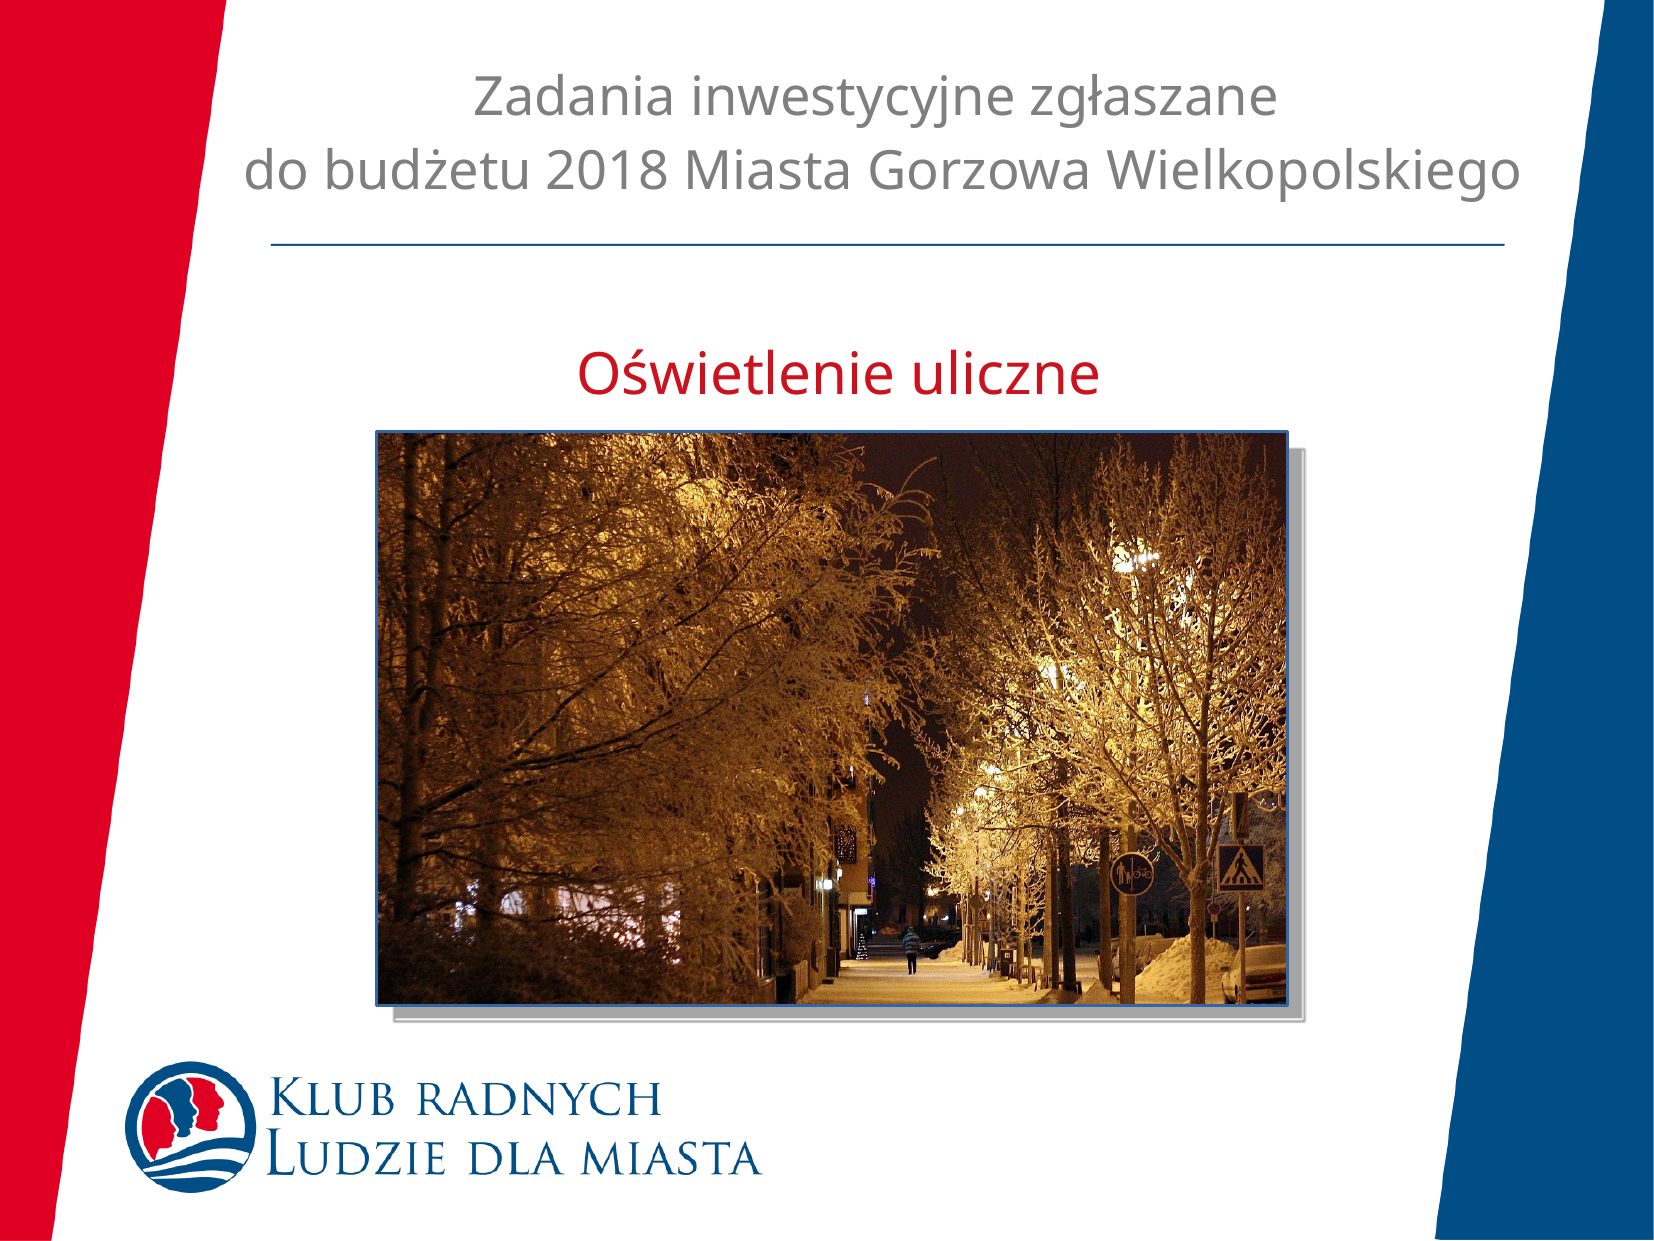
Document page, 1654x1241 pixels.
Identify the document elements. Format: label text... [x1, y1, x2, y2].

title Zadania inwestycyjne zgłaszane do budżetu 2018 Miasta Gorzowa Wielkopolskiego [155, 47, 1597, 216]
text_box Oświetlenie uliczne [342, 318, 1335, 426]
picture [0, 0, 1654, 1241]
